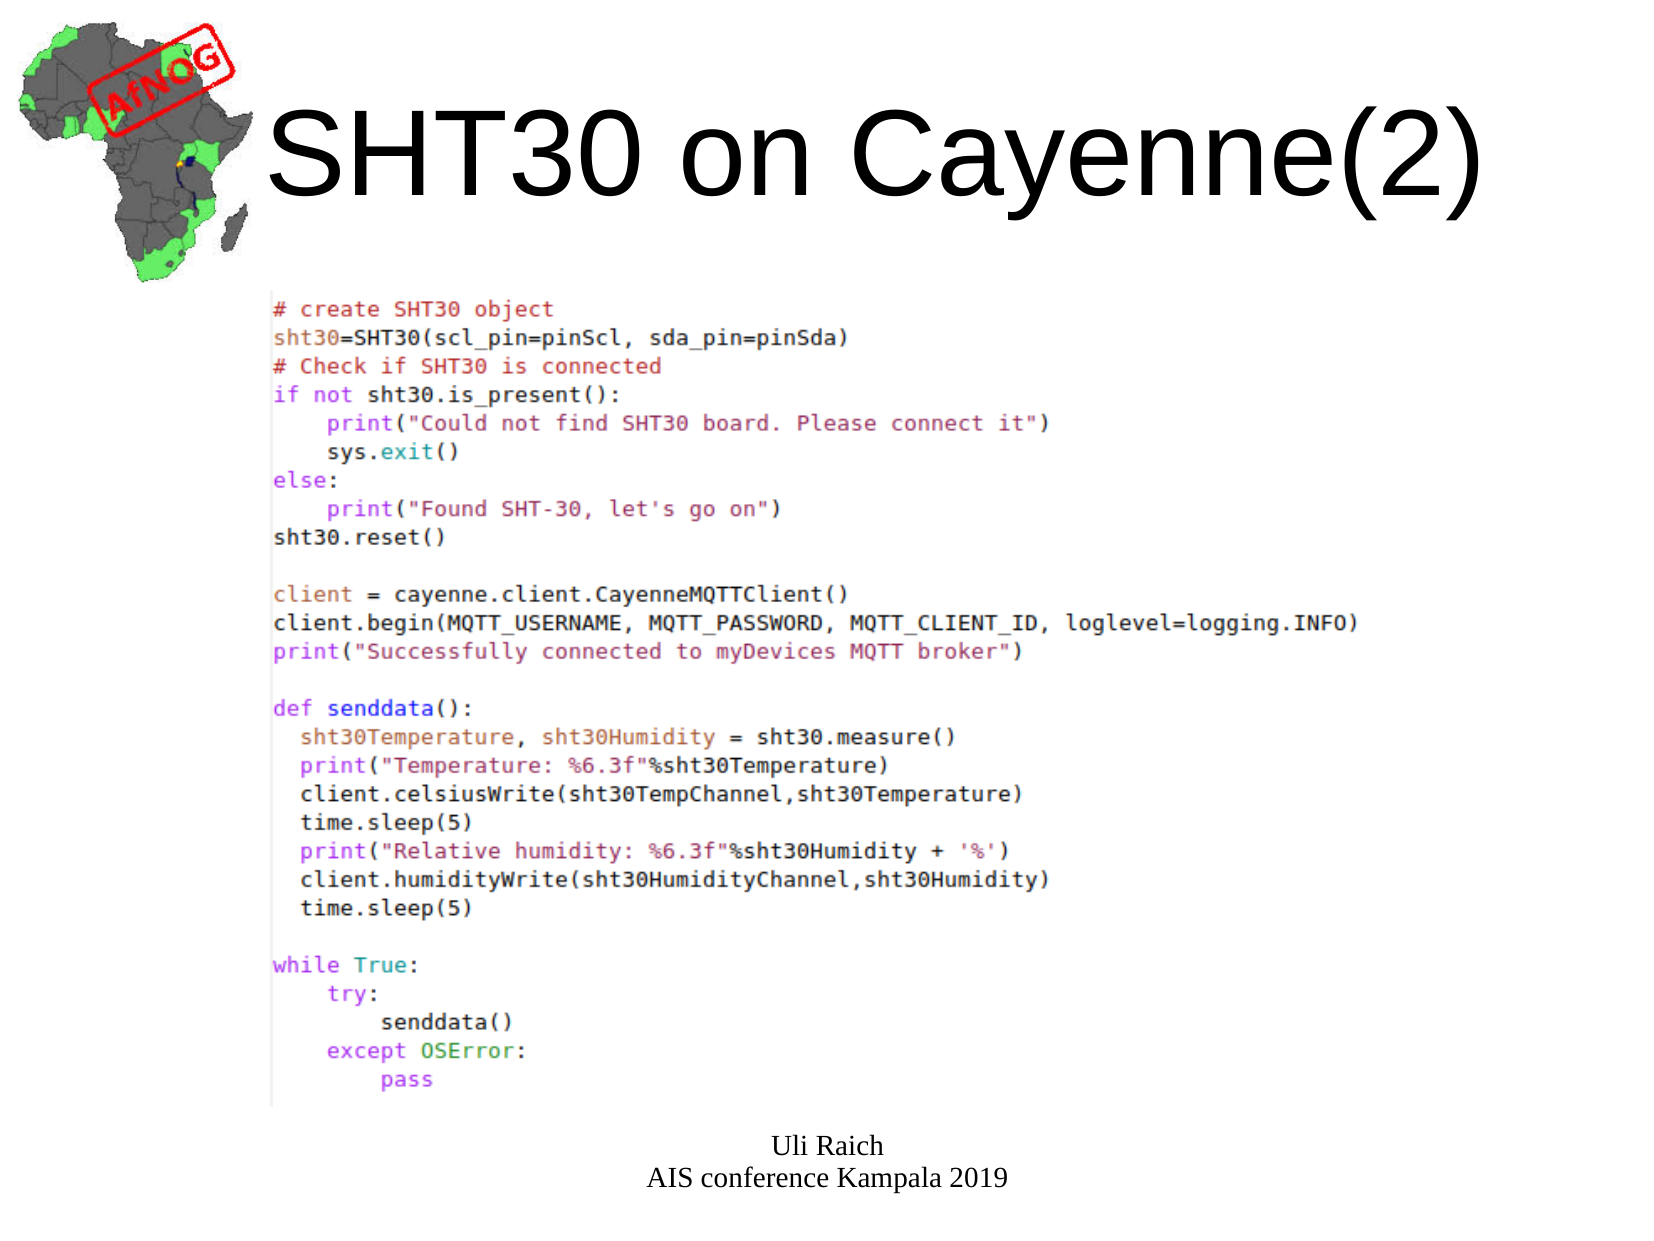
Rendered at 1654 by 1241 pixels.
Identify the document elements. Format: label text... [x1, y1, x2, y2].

picture [270, 290, 1411, 1107]
title SHT30 on Cayenne(2) [131, 49, 1621, 257]
picture [9, 0, 259, 291]
